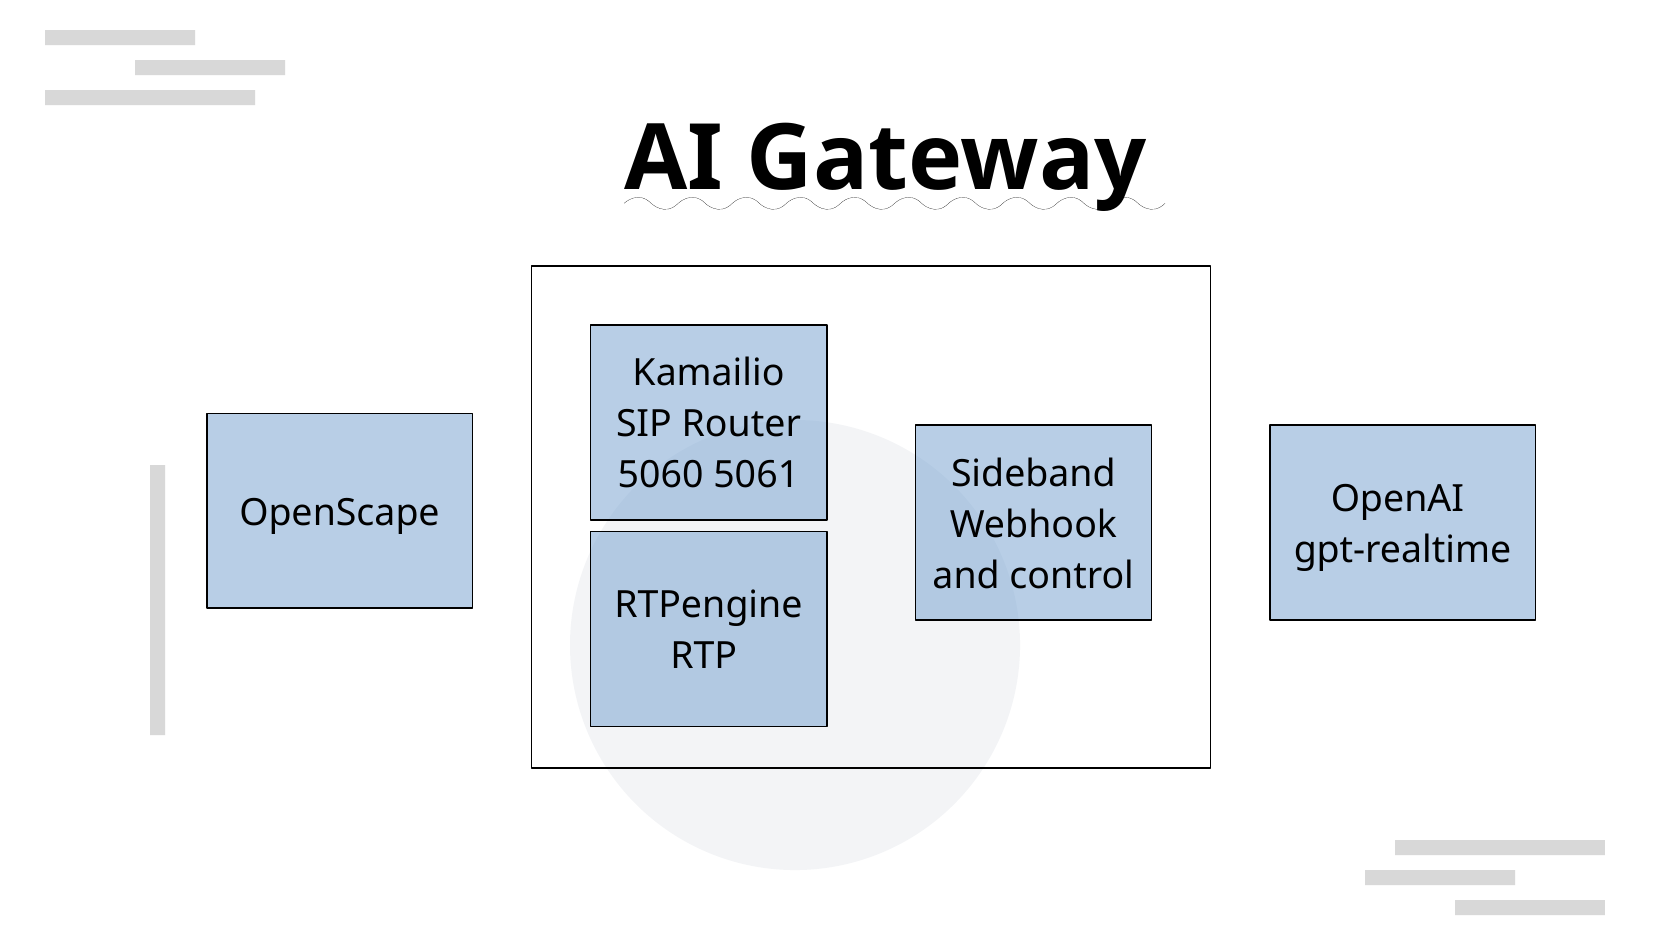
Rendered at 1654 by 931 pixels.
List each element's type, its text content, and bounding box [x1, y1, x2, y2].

text_box RTPengine RTP [590, 531, 827, 727]
text_box Kamailio SIP Router 5060 5061 [590, 324, 827, 520]
title AI Gateway [206, 76, 1565, 233]
text_box OpenScape [206, 413, 473, 609]
text_box Sideband Webhook and control [915, 425, 1152, 621]
text_box [531, 265, 1211, 768]
text_box OpenAI gpt-realtime [1269, 425, 1536, 621]
